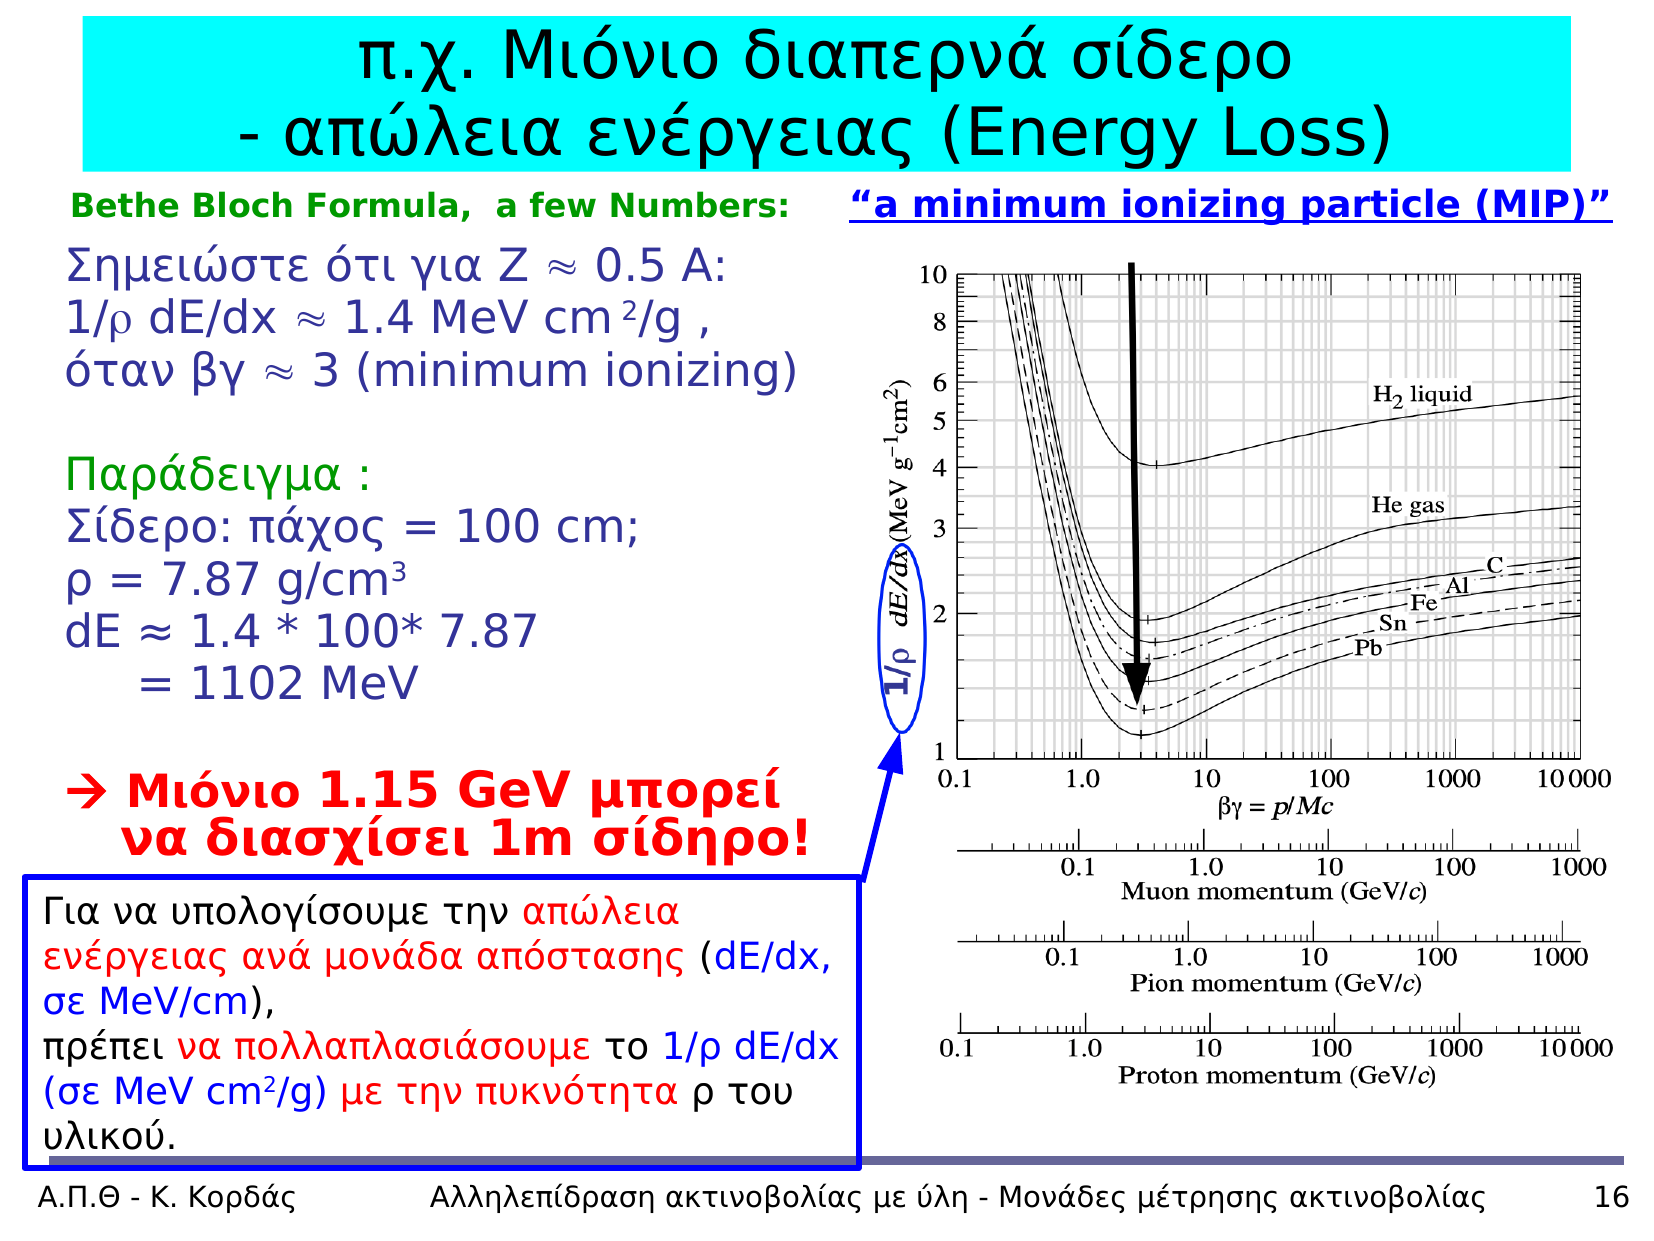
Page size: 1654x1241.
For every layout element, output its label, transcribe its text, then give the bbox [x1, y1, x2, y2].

text_box Για να υπολογίσουμε την απώλεια ενέργειας ανά μονάδα απόστασης (dE/dx, σε MeV/cm), πρέπει να πολλαπλασιάσουμε το 1/ρ dE/dx (σε MeV cm2/g) με την πυκνότητα ρ του υλικού. [24, 876, 859, 1169]
text_box Bethe Bloch Formula, a few Numbers: “a minimum ionizing particle (MIP)” [55, 172, 1651, 234]
title π.χ. Μιόνιο διαπερνά σίδερο - απώλεια ενέργειας (Energy Loss) [82, 16, 1571, 172]
text_box Σημειώστε ότι για Z  0.5 A: 1/ dE/dx  1.4 MeV cm 2/g , όταν βγ  3 (minimum ionizing) Παράδειγμα : Σίδερο: πάχος = 100 cm; ρ = 7.87 g/cm3 dE ≈ 1.4 * 100* 7.87 = 1102 MeV  Μιόνιο 1.15 GeV μπορεί να διασχίσει 1m σίδηρο! [49, 238, 863, 802]
picture [866, 254, 1619, 1112]
